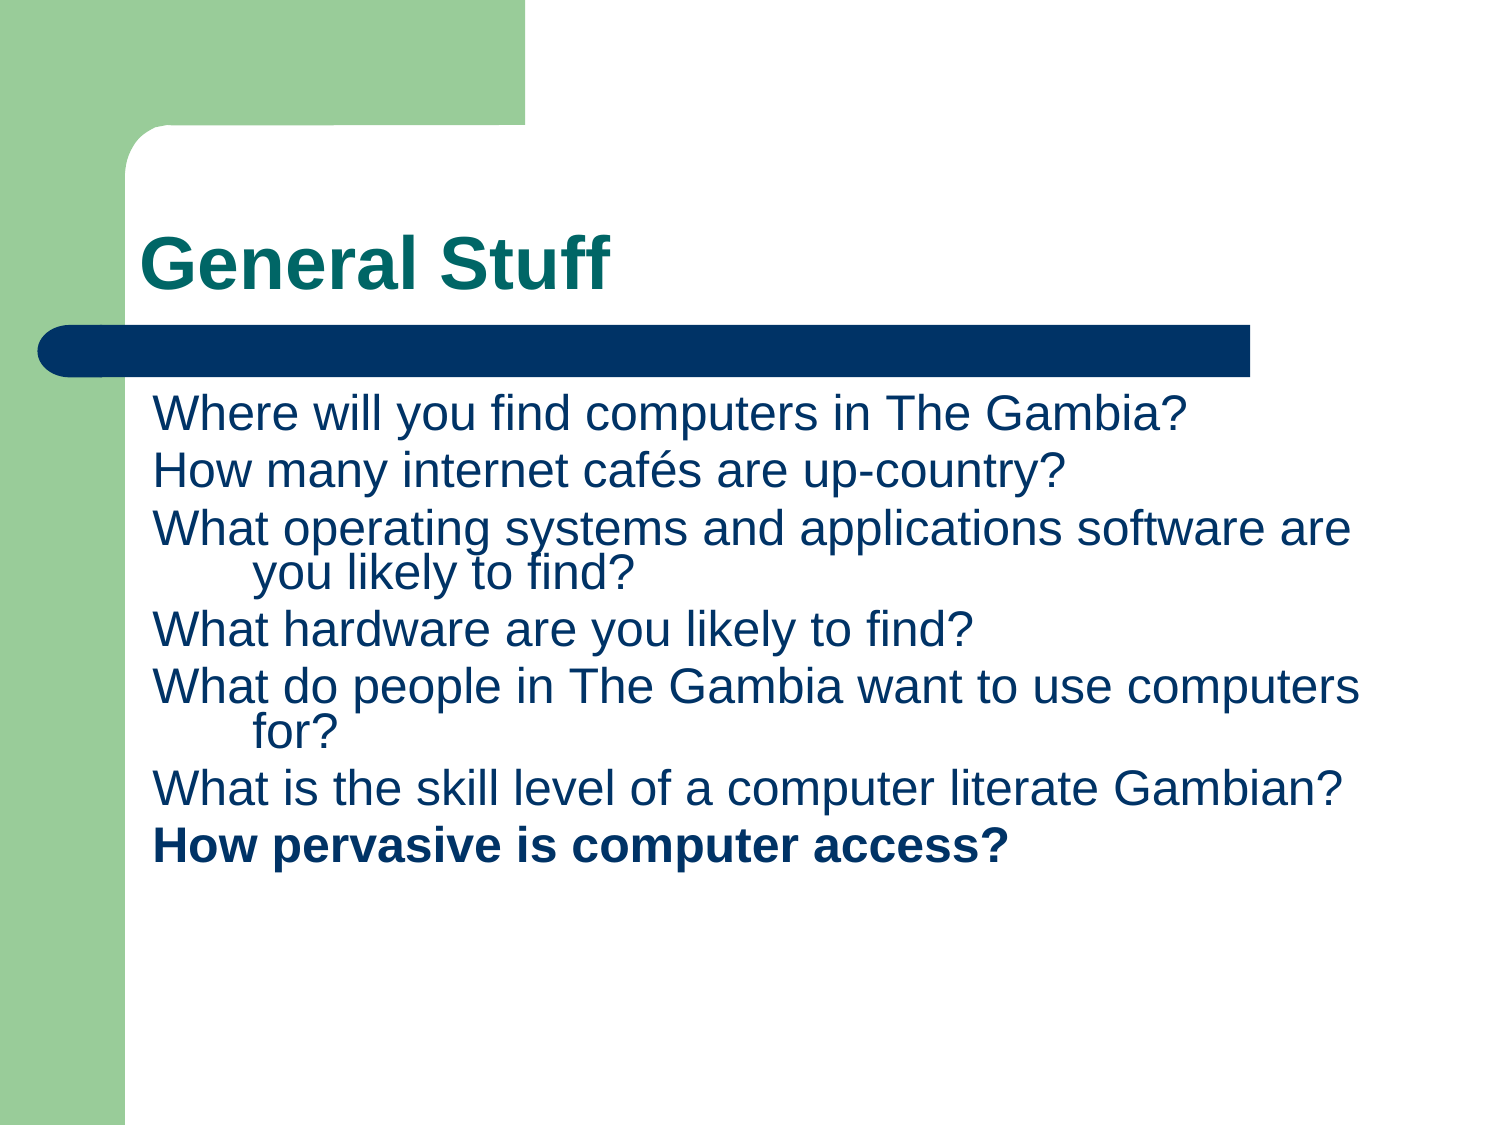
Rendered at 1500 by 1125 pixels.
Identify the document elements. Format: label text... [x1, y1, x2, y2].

title General Stuff [124, 124, 1425, 313]
list Where will you find computers in The Gambia? How many internet cafés are up-country? What operating systems and applications software are you likely to find? What hardware are you likely to find? What do people in The Gambia want to use computers for? What is the skill level of a computer literate Gambian? How pervasive is computer access? [137, 387, 1400, 1018]
